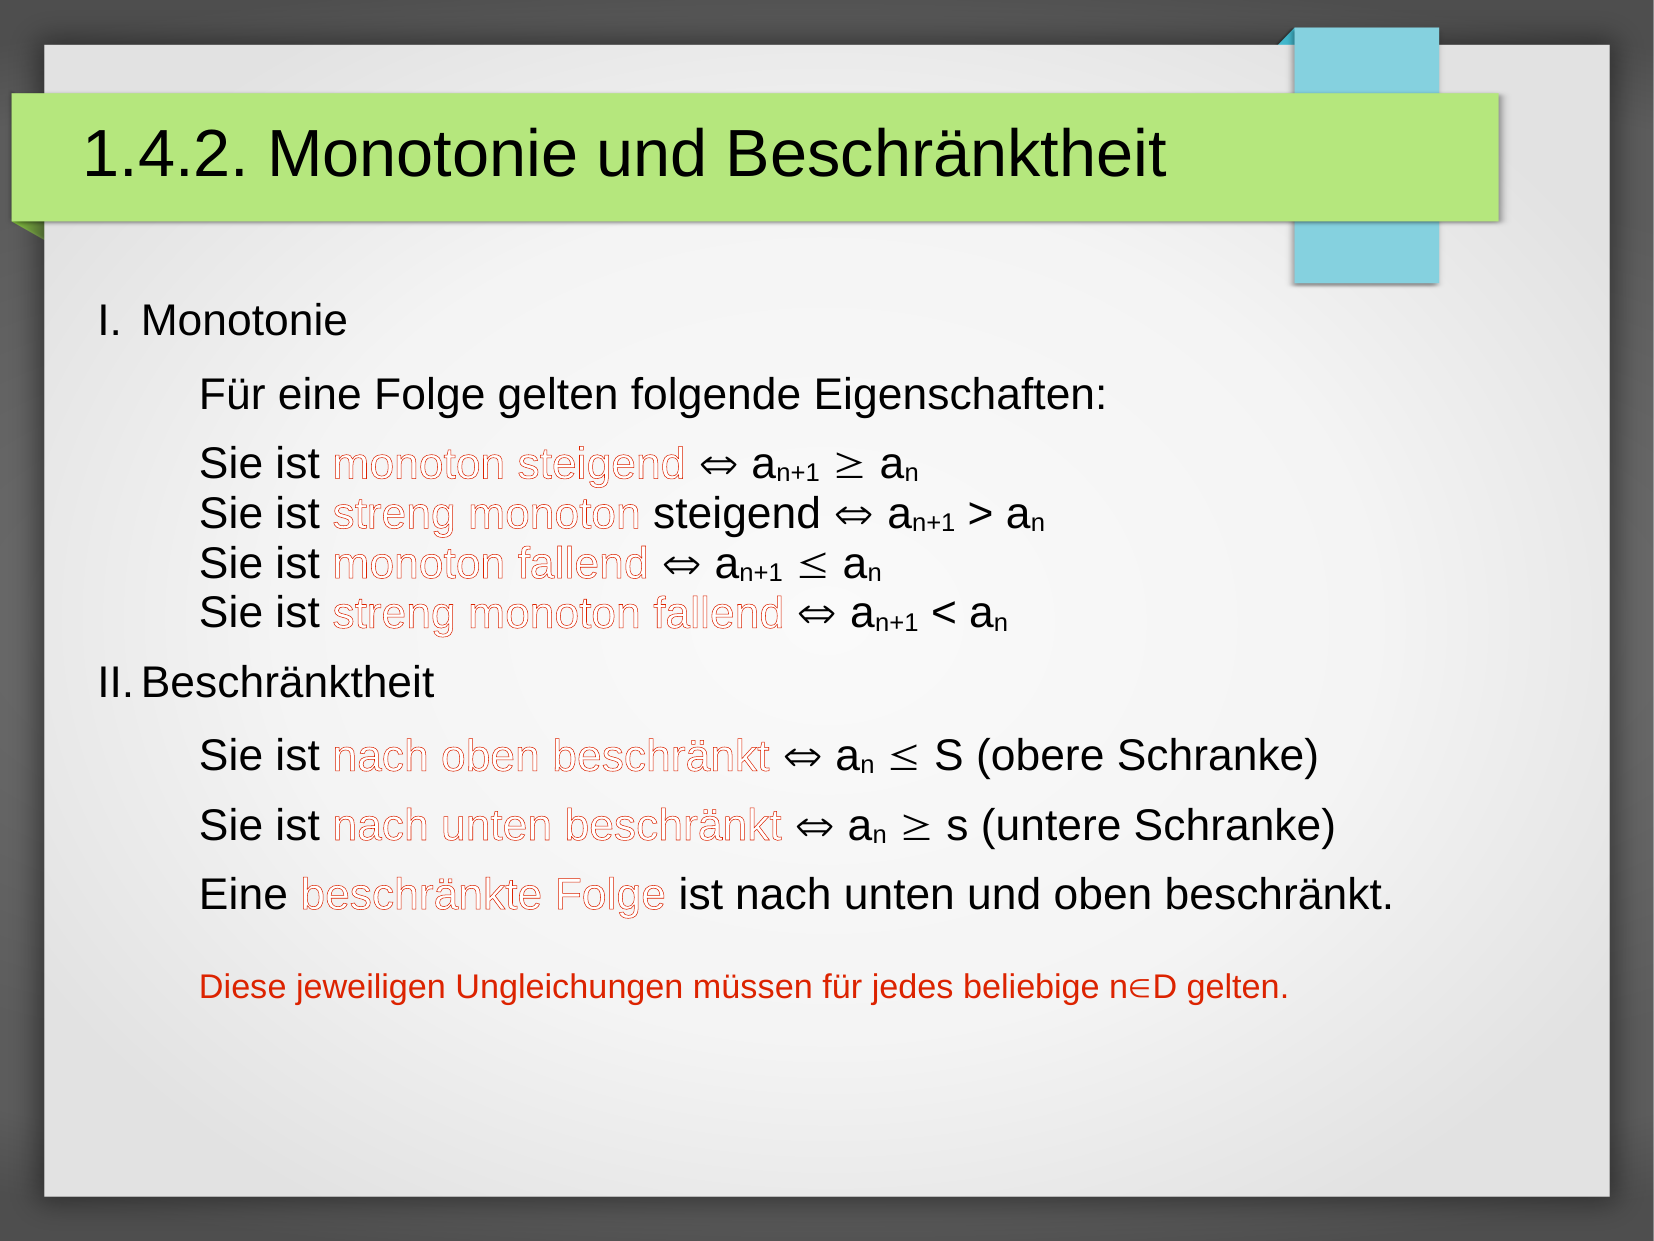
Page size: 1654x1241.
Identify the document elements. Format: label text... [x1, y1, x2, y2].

list Monotonie Für eine Folge gelten folgende Eigenschaften: Sie ist monoton steigend ⇔ an+1 ≥ an Sie ist streng monoton steigend ⇔ an+1 > an Sie ist monoton fallend ⇔ an+1 ≤ an Sie ist streng monoton fallend ⇔ an+1 < an Beschränktheit Sie ist nach oben beschränkt ⇔ an ≤ S (obere Schranke) Sie ist nach unten beschränkt ⇔ an ≥ s (untere Schranke) Eine beschränkte Folge ist nach unten und oben beschränkt. Diese jeweiligen Ungleichungen müssen für jedes beliebige n∈D gelten. [82, 295, 1571, 1015]
title 1.4.2. Monotonie und Beschränktheit [82, 94, 1264, 213]
picture [0, 0, 1654, 1241]
